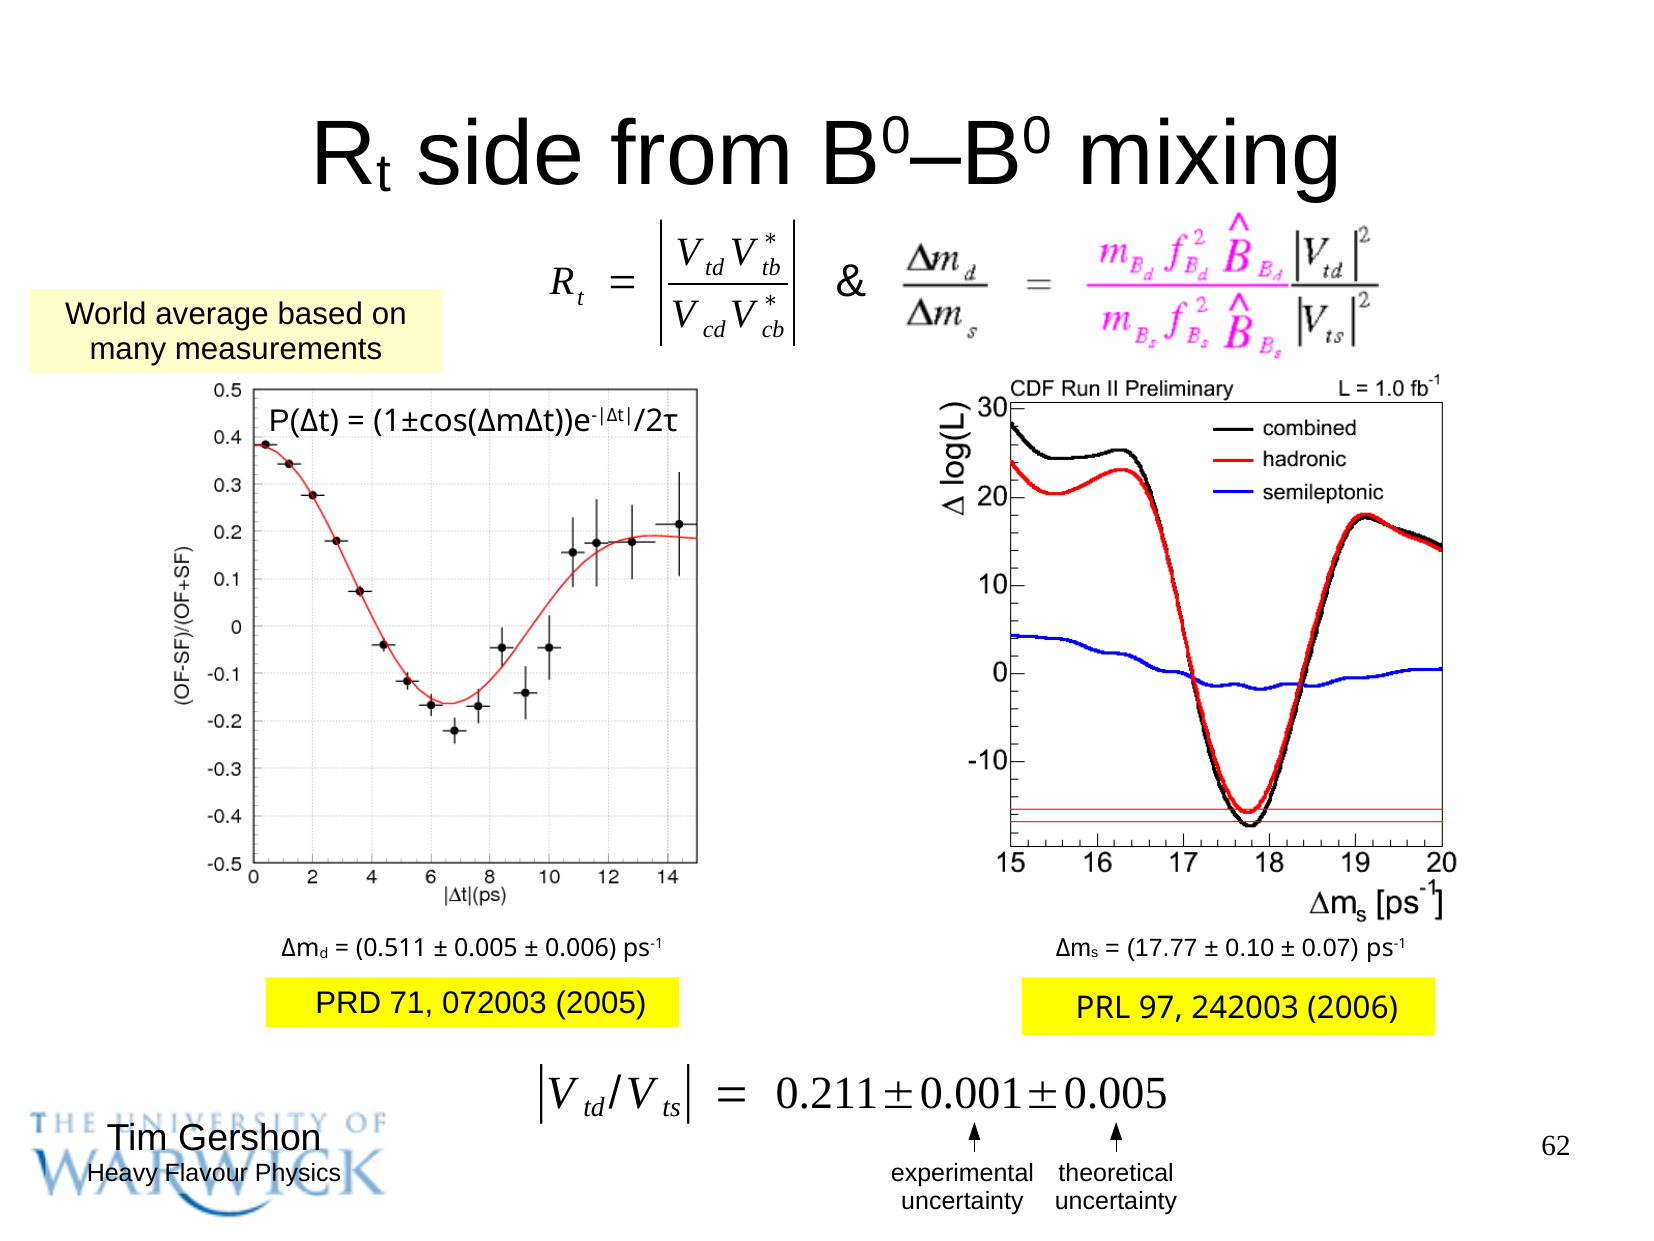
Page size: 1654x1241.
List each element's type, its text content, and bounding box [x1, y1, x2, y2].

text_box theoretical uncertainty [1027, 1151, 1205, 1223]
text_box Δms = (17.77 ± 0.10 ± 0.07) ps-1 [1015, 921, 1430, 975]
text_box P(Δt) = (1±cos(ΔmΔt))e-|Δt|/2τ [194, 389, 735, 446]
picture [165, 330, 756, 922]
picture [893, 206, 1535, 935]
text_box & [820, 248, 880, 315]
text_box PRD 71, 072003 (2005) [265, 977, 680, 1027]
text_box World average based on many measurements [29, 289, 443, 374]
text_box Δmd = (0.511 ± 0.005 ± 0.006) ps-1 [206, 921, 739, 976]
chart [537, 218, 813, 349]
chart [521, 1062, 1178, 1127]
picture [19, 1106, 406, 1232]
text_box PRL 97, 242003 (2006) [1021, 977, 1436, 1030]
text_box experimental uncertainty [874, 1151, 1027, 1223]
text_box Tim Gershon Heavy Flavour Physics [45, 1108, 383, 1194]
title Rt side from B0–B0 mixing [82, 49, 1571, 257]
